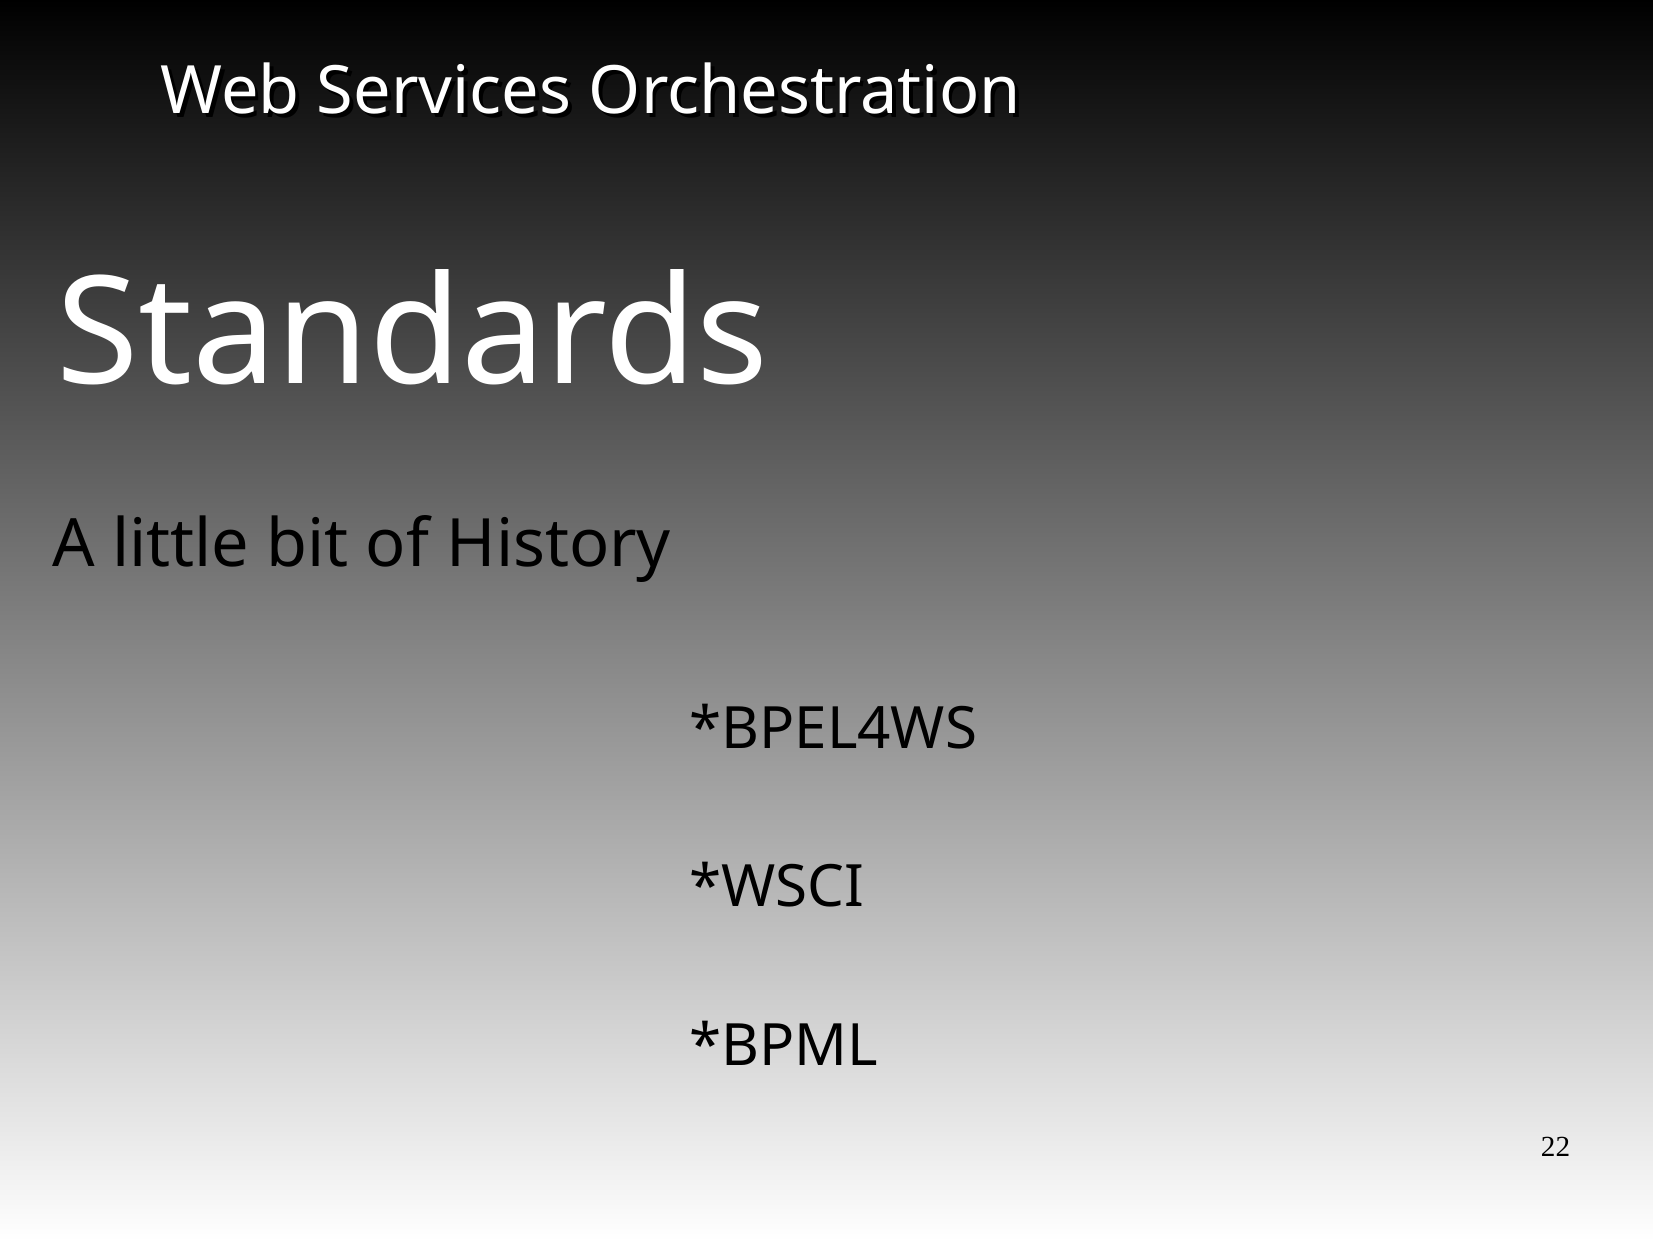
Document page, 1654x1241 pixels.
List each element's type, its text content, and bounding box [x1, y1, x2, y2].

text_box *BPEL4WS *WSCI *BPML [675, 678, 1019, 1163]
text_box A little bit of History [37, 487, 885, 610]
text_box Web Services Orchestration [145, 35, 1162, 158]
text_box Standards [41, 216, 863, 473]
